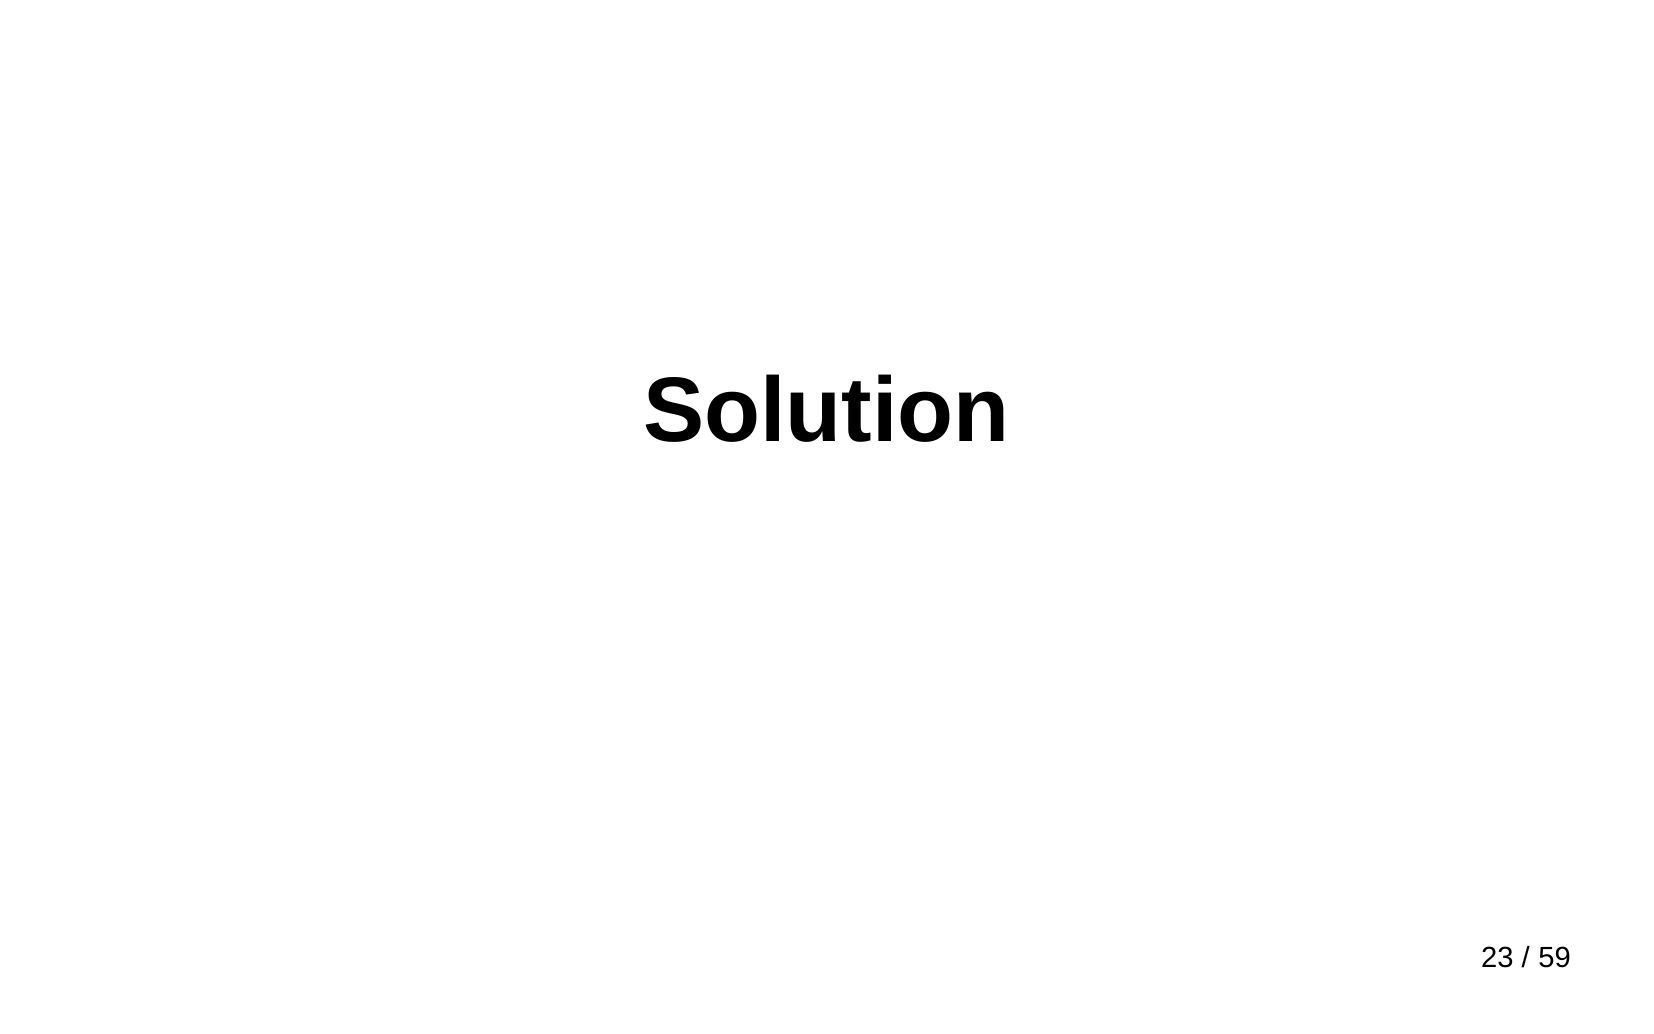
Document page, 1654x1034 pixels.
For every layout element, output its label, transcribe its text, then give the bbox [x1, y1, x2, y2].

title Solution [82, 323, 1571, 497]
